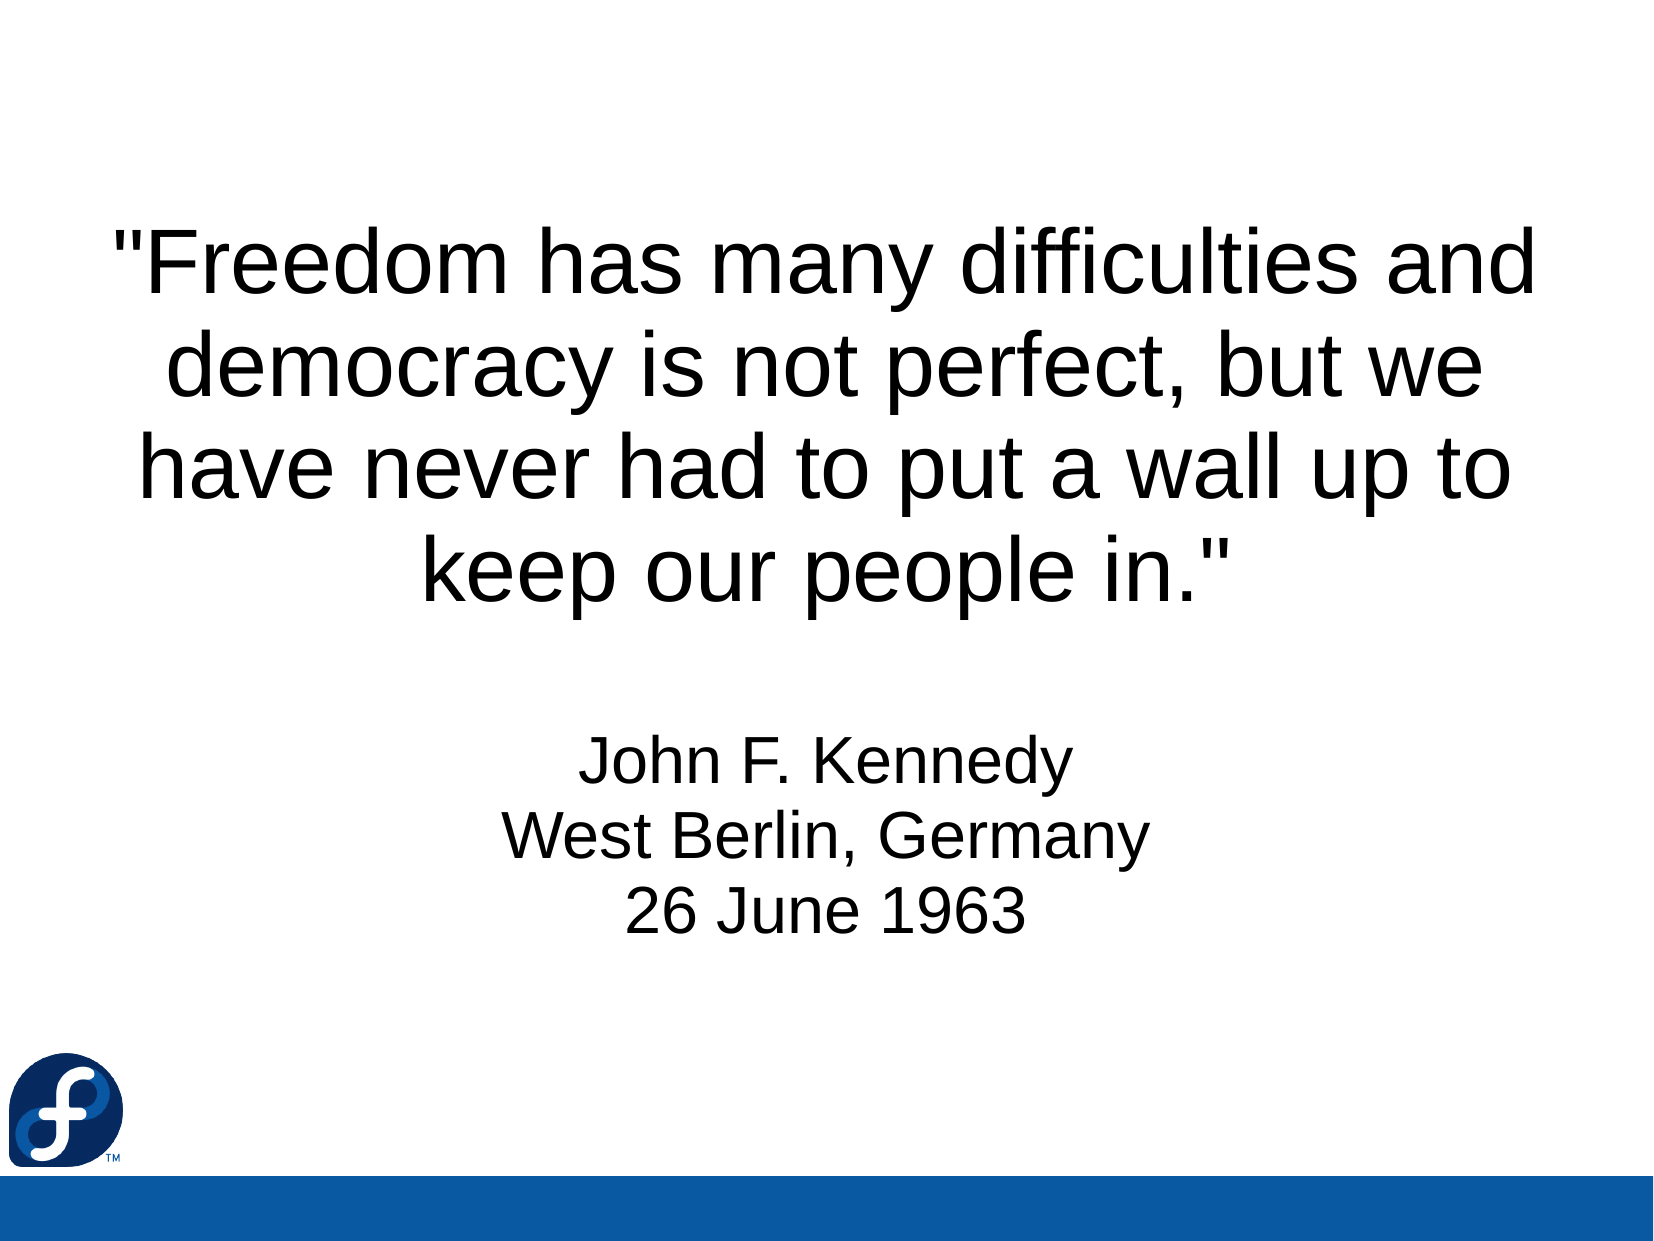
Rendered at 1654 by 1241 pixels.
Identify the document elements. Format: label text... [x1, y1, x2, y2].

picture [9, 1053, 123, 1167]
picture [0, 1176, 1654, 1241]
subtitle "Freedom has many difficulties and democracy is not perfect, but we have never had to put a wall up to keep our people in." John F. Kennedy West Berlin, Germany 26 June 1963 [82, 49, 1571, 1109]
